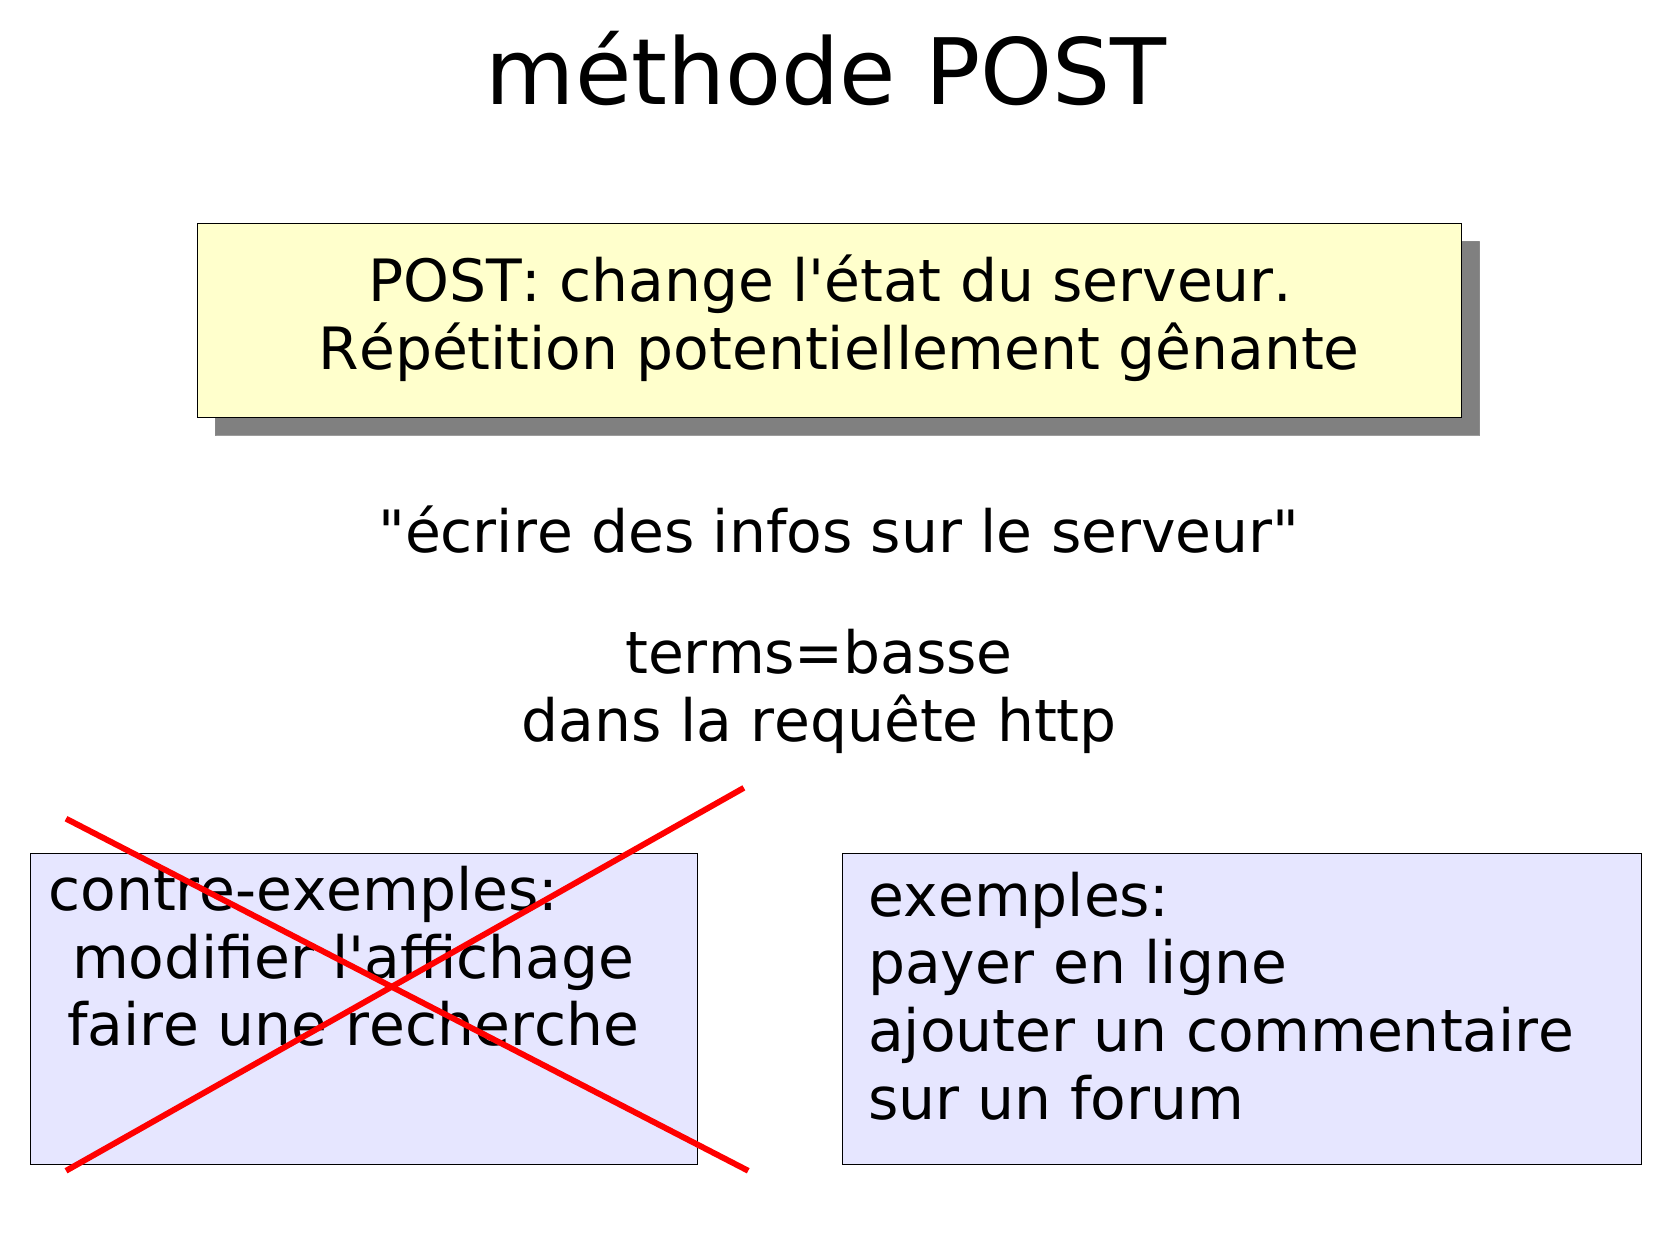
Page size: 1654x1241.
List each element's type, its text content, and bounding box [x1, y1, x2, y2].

text_box [542, 853, 698, 1141]
text_box [30, 853, 254, 1165]
text_box [85, 1060, 698, 1165]
text_box contre-exemples: modifier l'affichage faire une recherche [147, 856, 581, 983]
text_box POST: change l'état du serveur. Répétition potentiellement gênante [319, 247, 1551, 384]
text_box [581, 974, 587, 985]
text_box terms=basse dans la requête http [521, 619, 1058, 756]
title méthode POST [0, 11, 1654, 134]
text_box [842, 853, 1642, 1165]
text_box contre-exemples: modifier l'affichage faire une recherche [270, 991, 525, 1060]
text_box contre-exemples: modifier l'affichage faire une recherche [400, 884, 581, 1060]
text_box contre-exemples: modifier l'affichage faire une recherche [48, 856, 383, 1060]
text_box [141, 853, 620, 875]
text_box [581, 950, 587, 973]
text_box exemples: payer en ligne ajouter un commentaire sur un forum [868, 862, 1504, 1134]
text_box "écrire des infos sur le serveur" [378, 498, 1208, 567]
text_box [197, 223, 1462, 418]
